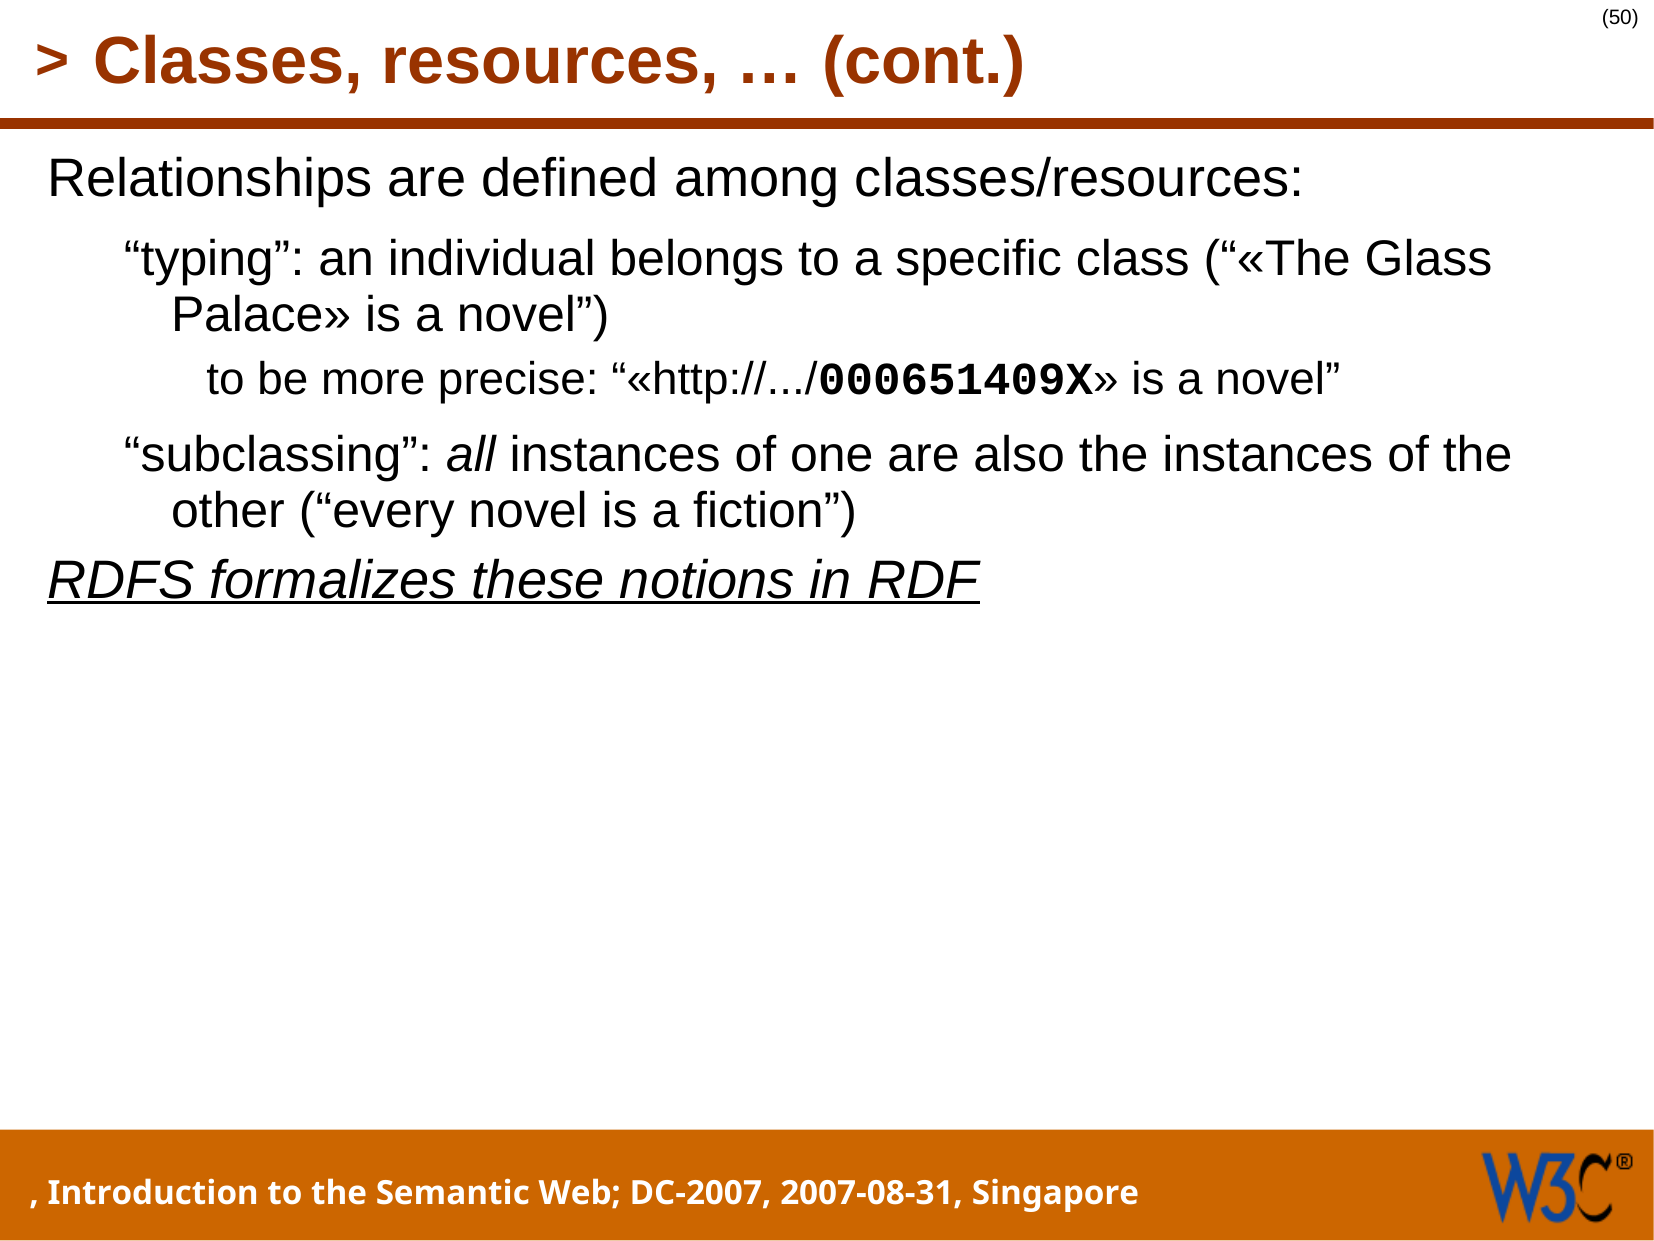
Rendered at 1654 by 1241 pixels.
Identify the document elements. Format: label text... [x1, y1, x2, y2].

title Classes, resources, … (cont.) [93, 7, 1493, 111]
list Relationships are defined among classes/resources: “typing”: an individual belongs to a specific class (“«The Glass Palace» is a novel”) to be more precise: “«http://.../000651409X» is a novel” “subclassing”: all instances of one are also the instances of the other (“every novel is a fiction”) RDFS formalizes these notions in RDF [29, 147, 1624, 1119]
picture [1477, 1149, 1639, 1228]
